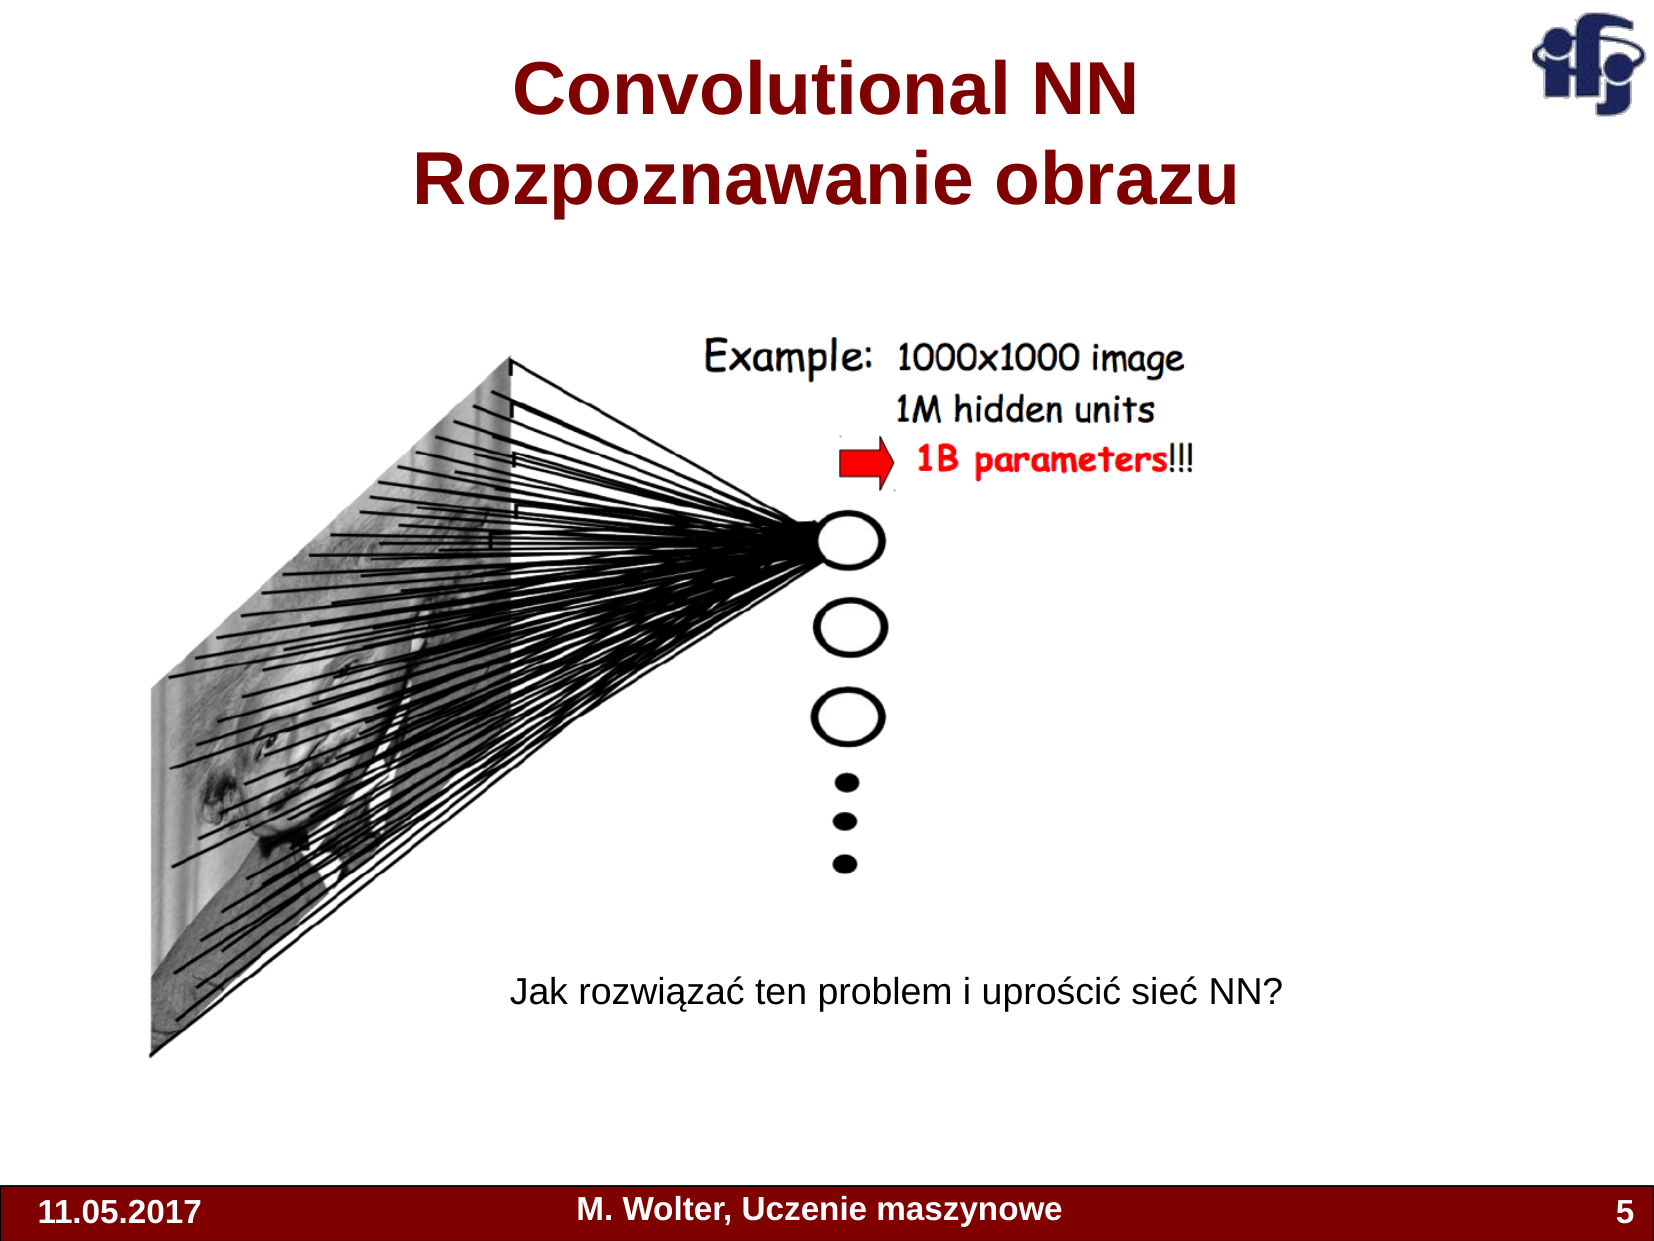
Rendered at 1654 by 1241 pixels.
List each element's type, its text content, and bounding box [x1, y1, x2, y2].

text_box [465, 915, 1276, 1096]
title Convolutional NN Rozpoznawanie obrazu [82, 25, 1571, 233]
picture [49, 313, 1223, 1070]
picture [1525, 0, 1654, 129]
text_box Jak rozwiązać ten problem i uprościć sieć NN? [495, 963, 1471, 1021]
